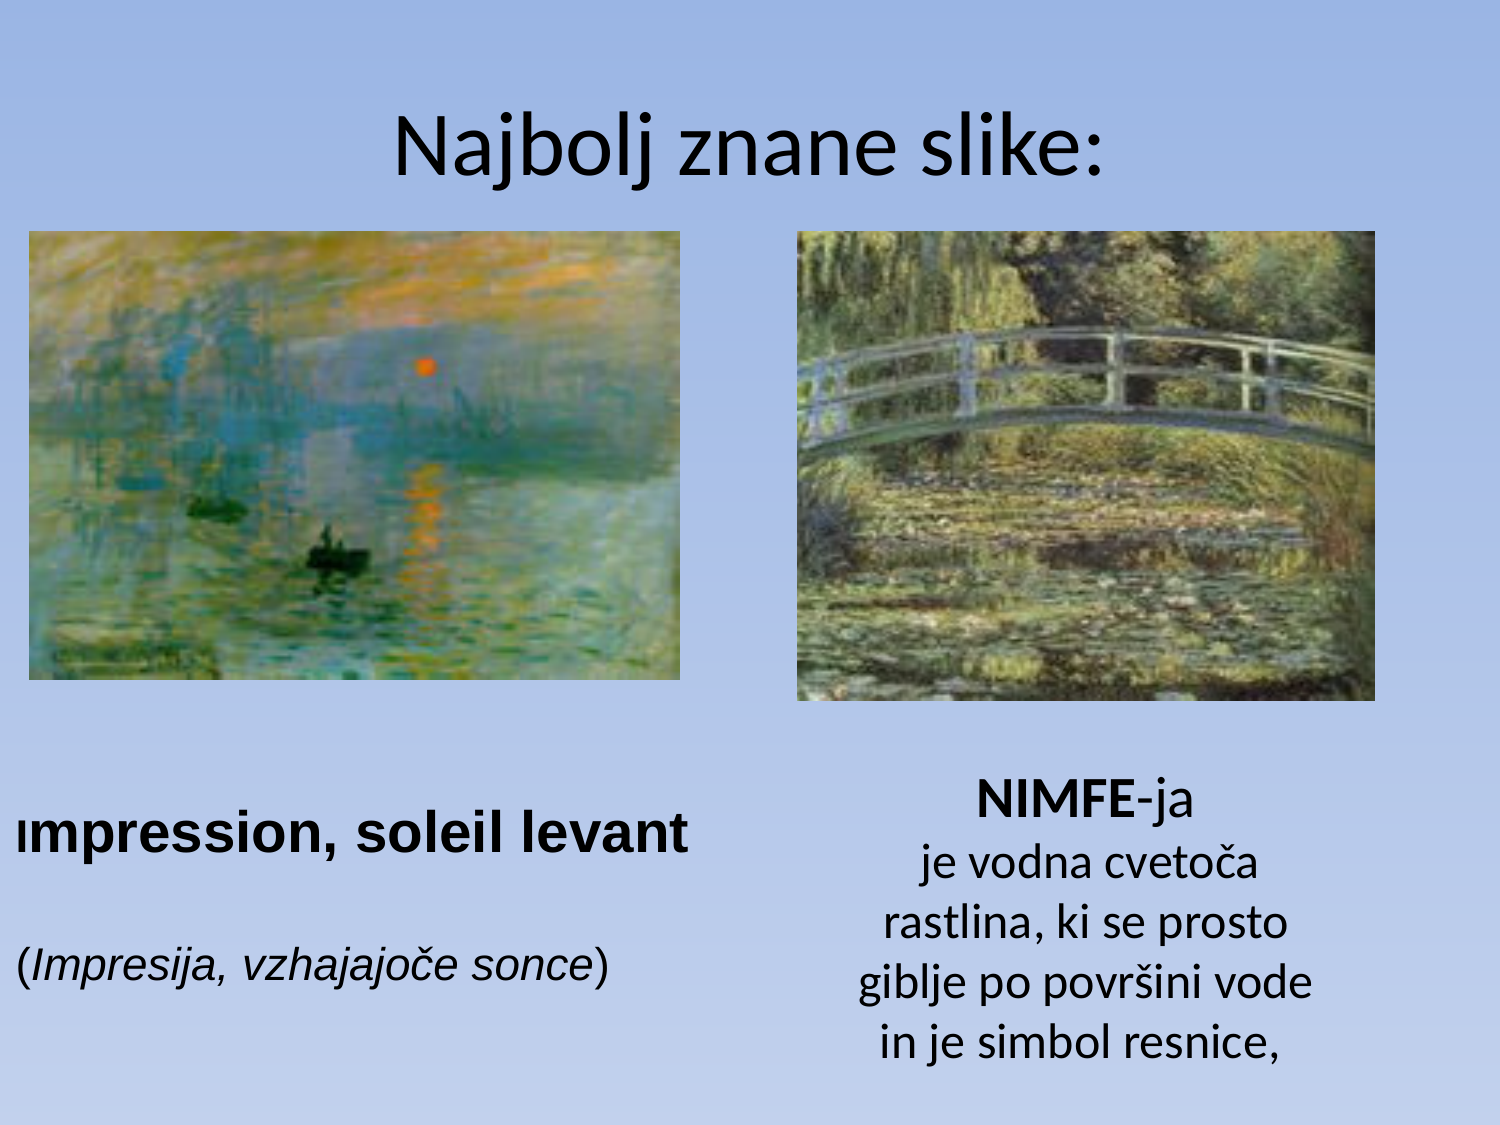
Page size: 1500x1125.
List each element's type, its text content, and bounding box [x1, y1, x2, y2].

title Najbolj znane slike: [75, 45, 1425, 233]
picture [797, 231, 1375, 701]
picture [29, 231, 680, 680]
text_box NIMFE-ja je vodna cvetoča rastlina, ki se prosto giblje po površini vode in je simbol resnice, [837, 751, 1335, 1077]
list Impression, soleil levant (Impresija, vzhajajoče sonce) [0, 786, 710, 1125]
